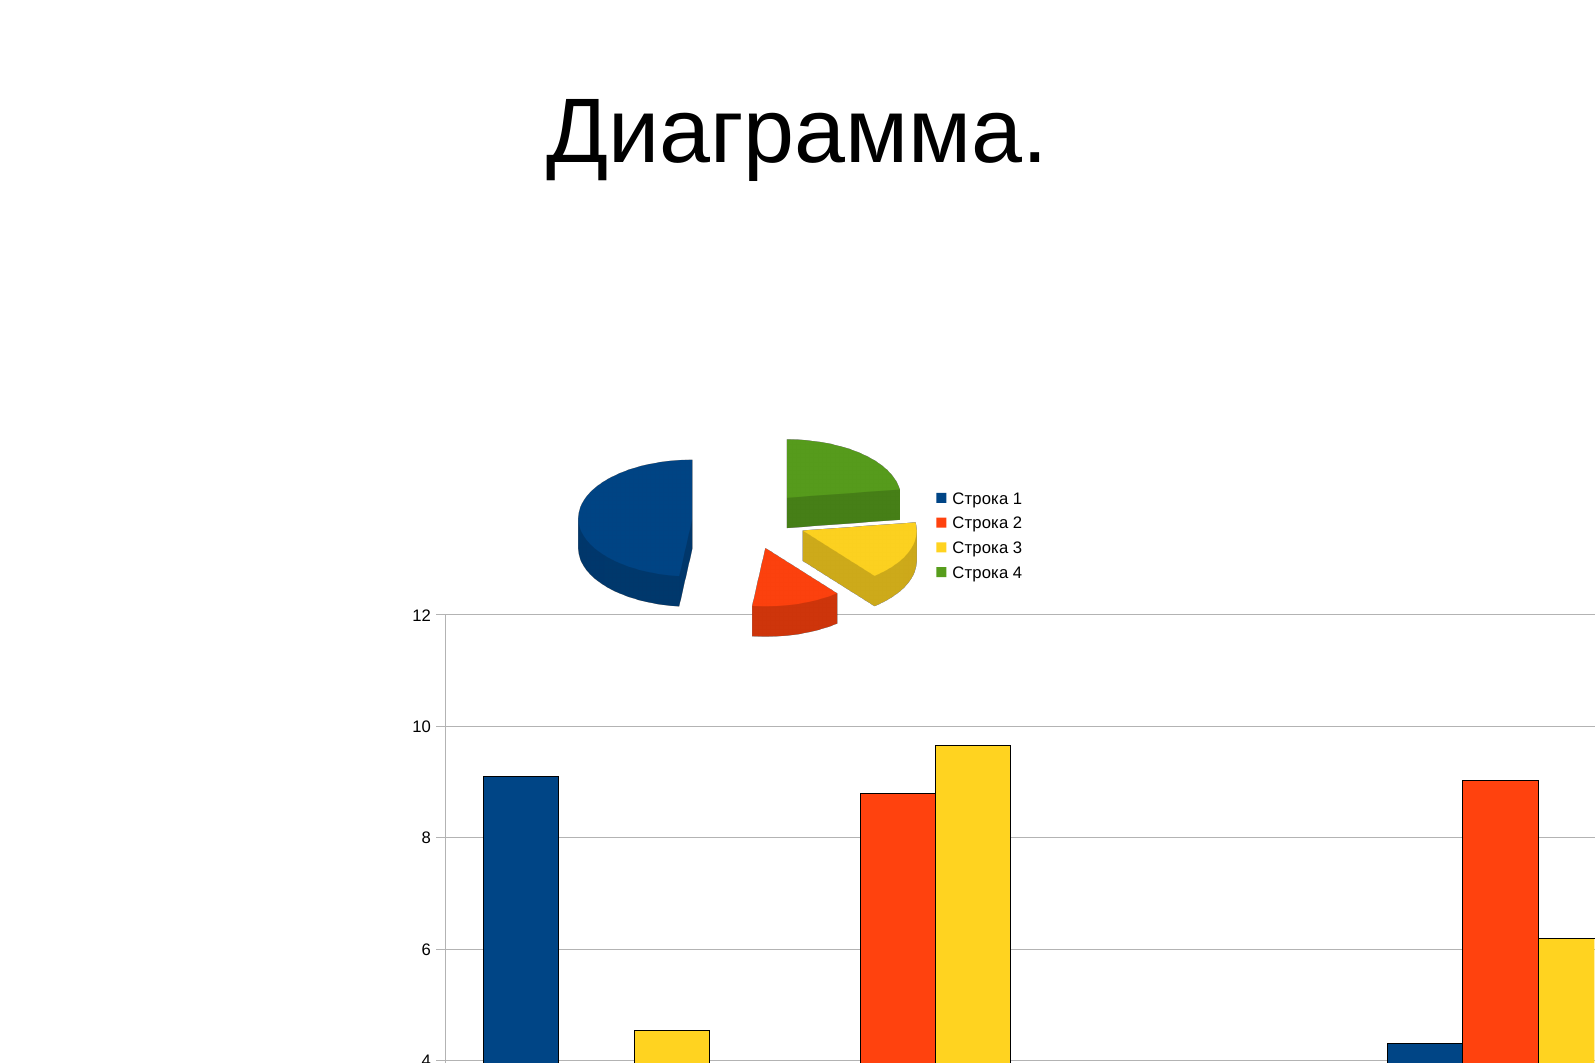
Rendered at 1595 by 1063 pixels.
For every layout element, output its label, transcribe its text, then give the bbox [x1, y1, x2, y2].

chart [383, 328, 1595, 1063]
title Диаграмма. [79, 42, 1515, 220]
